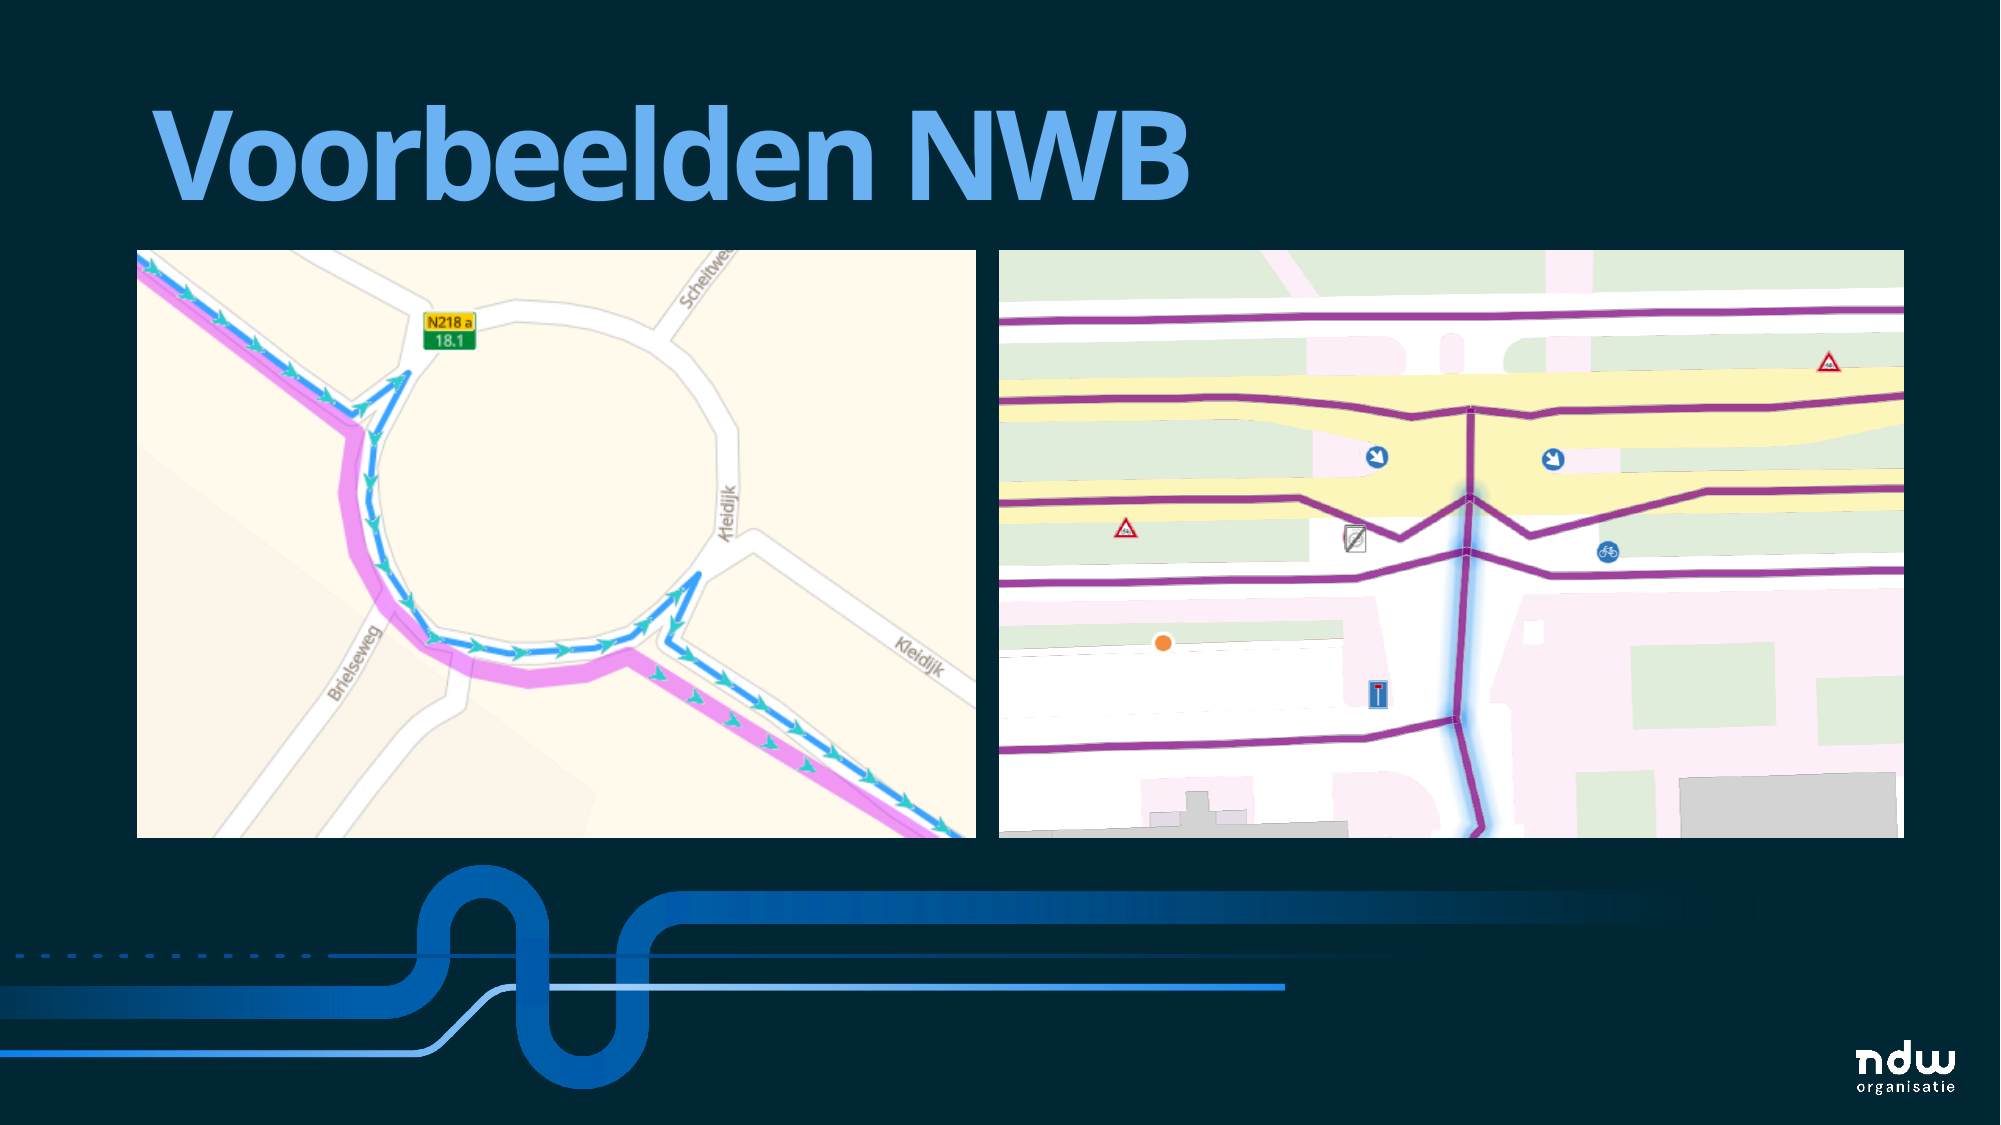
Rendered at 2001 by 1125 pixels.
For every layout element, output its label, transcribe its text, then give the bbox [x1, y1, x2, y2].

picture [1000, 251, 1903, 837]
picture [138, 251, 975, 837]
title Voorbeelden NWB [137, 59, 1863, 278]
